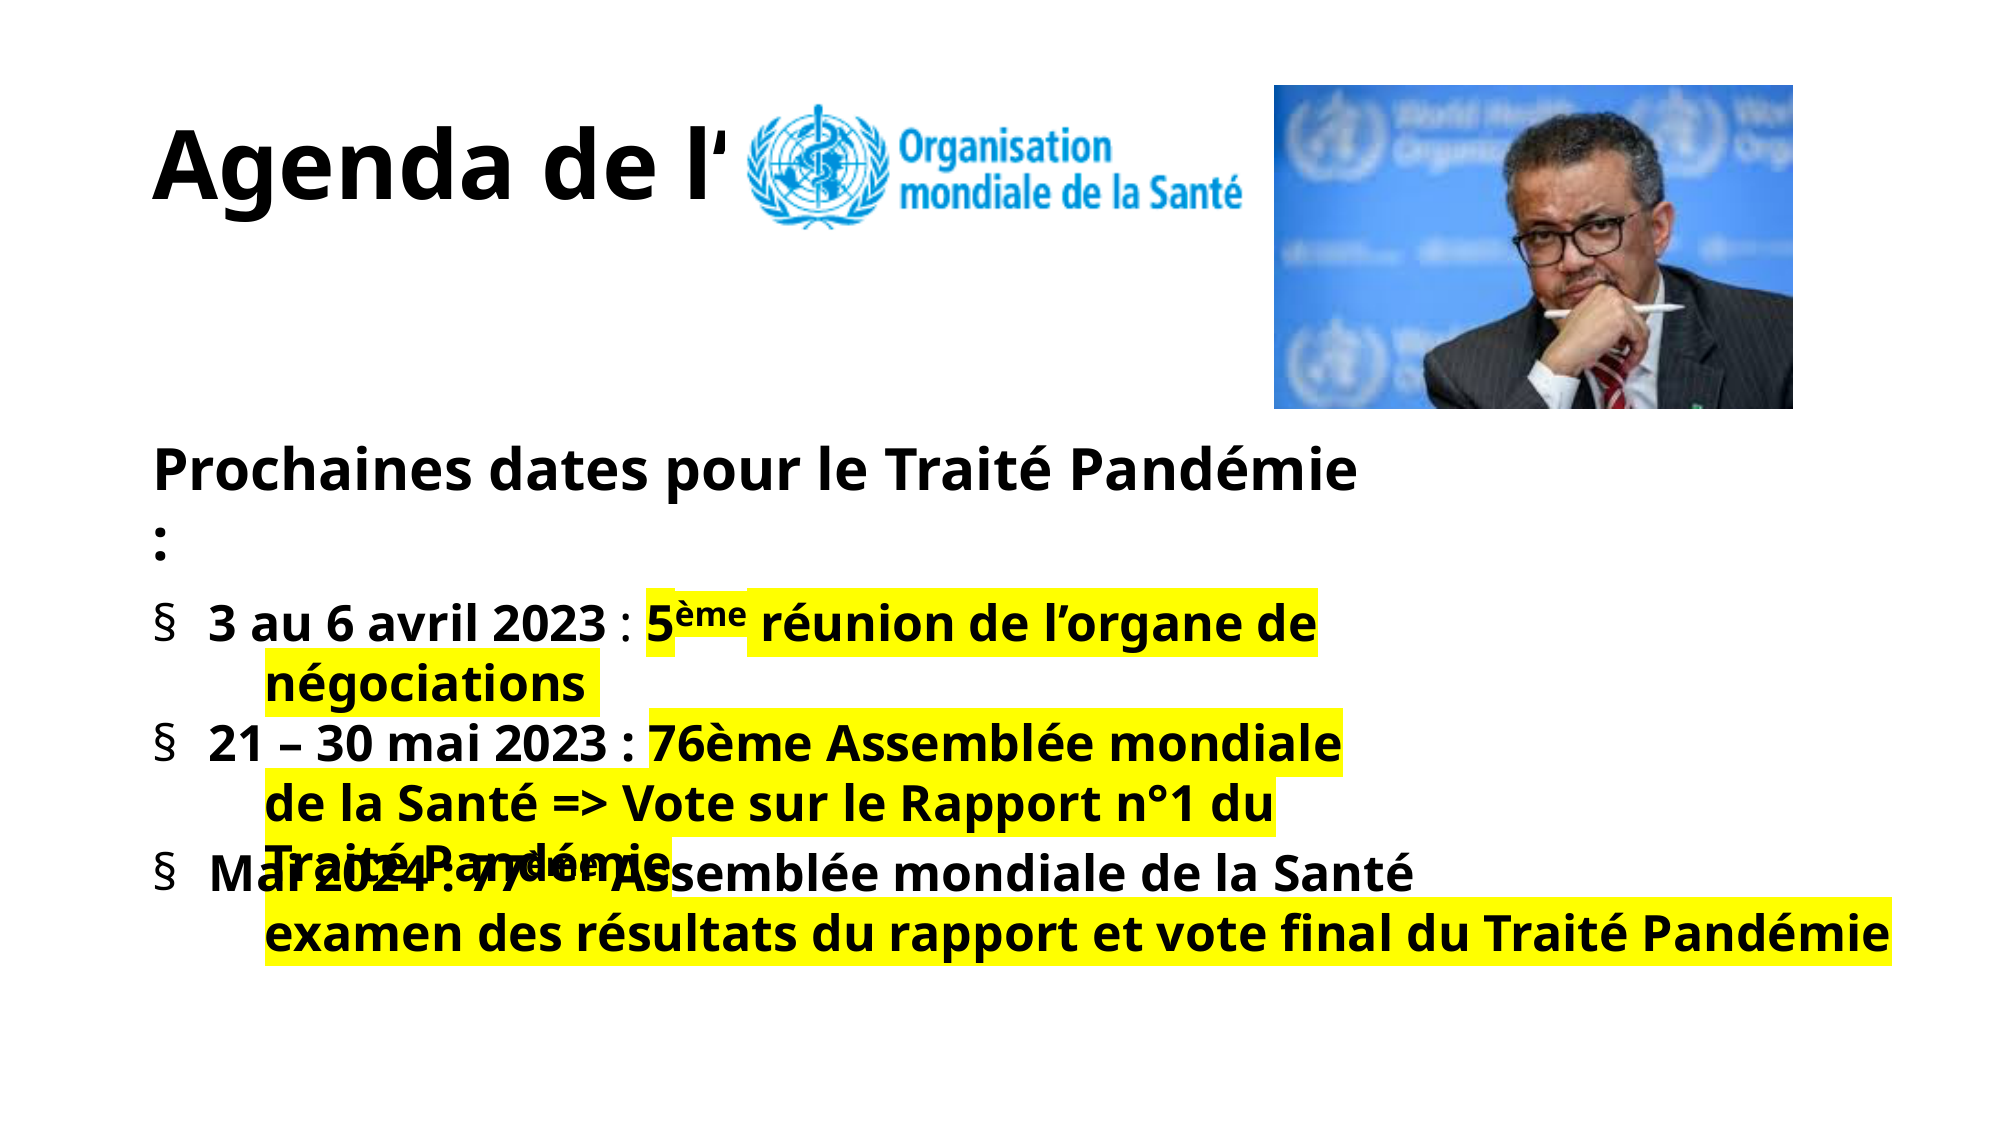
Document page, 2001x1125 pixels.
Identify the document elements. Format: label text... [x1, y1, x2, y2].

picture [1274, 85, 1793, 409]
title Agenda de l’ [137, 59, 1863, 278]
text_box Prochaines dates pour le Traité Pandémie : 3 au 6 avril 2023 : 5ème réunion de l’organe de négociations 21 – 30 mai 2023 : 76ème Assemblée mondiale de la Santé => Vote sur le Rapport n°1 du Traité Pandémie [137, 424, 1378, 833]
picture [725, 84, 1259, 254]
text_box Mai 2024 : 77ème Assemblée mondiale de la Santé examen des résultats du rapport et vote final du Traité Pandémie [137, 833, 1953, 970]
